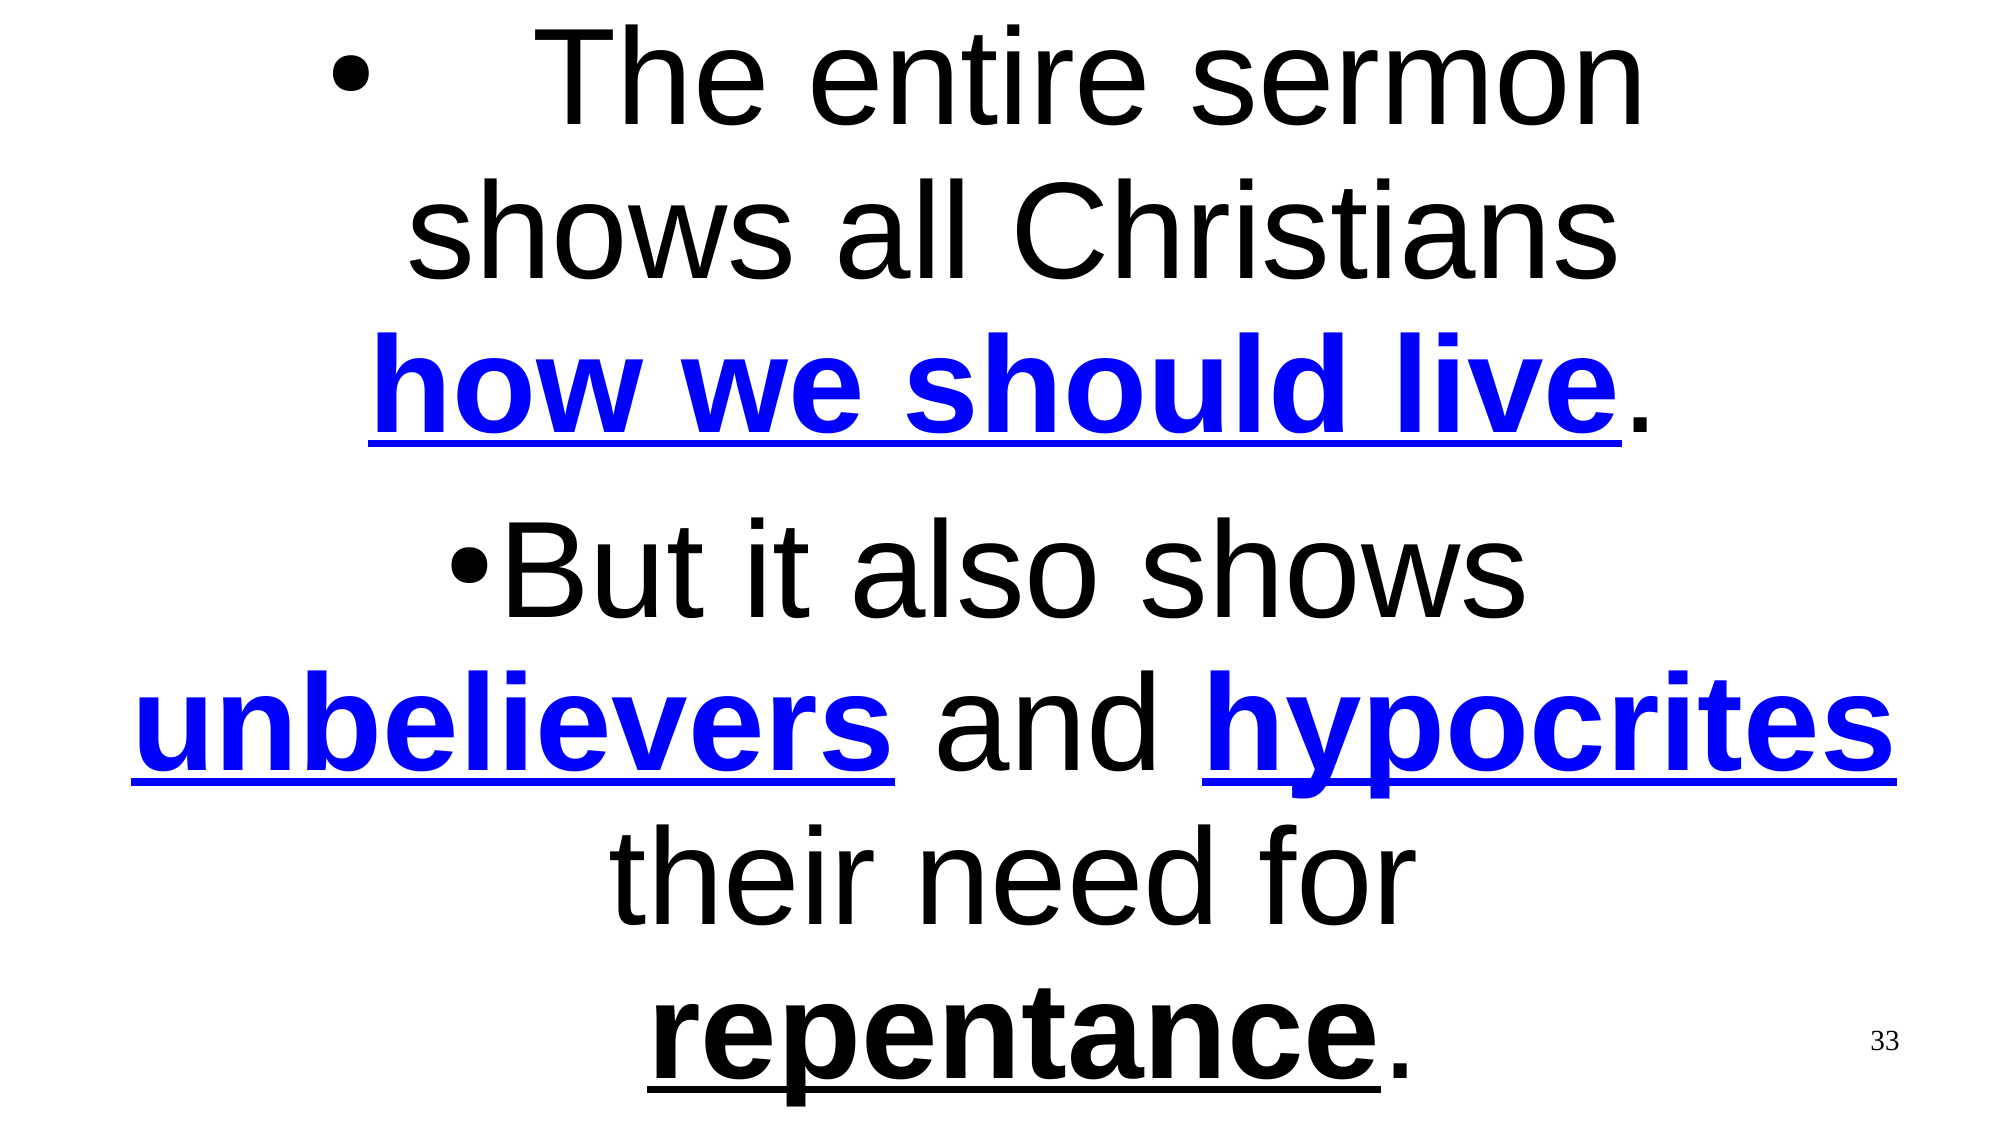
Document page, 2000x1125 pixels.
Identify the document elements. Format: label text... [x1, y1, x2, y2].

list The entire sermon shows all Christians how we should live. But it also shows unbelievers and hypocrites their need for repentance. [0, 0, 1996, 1123]
